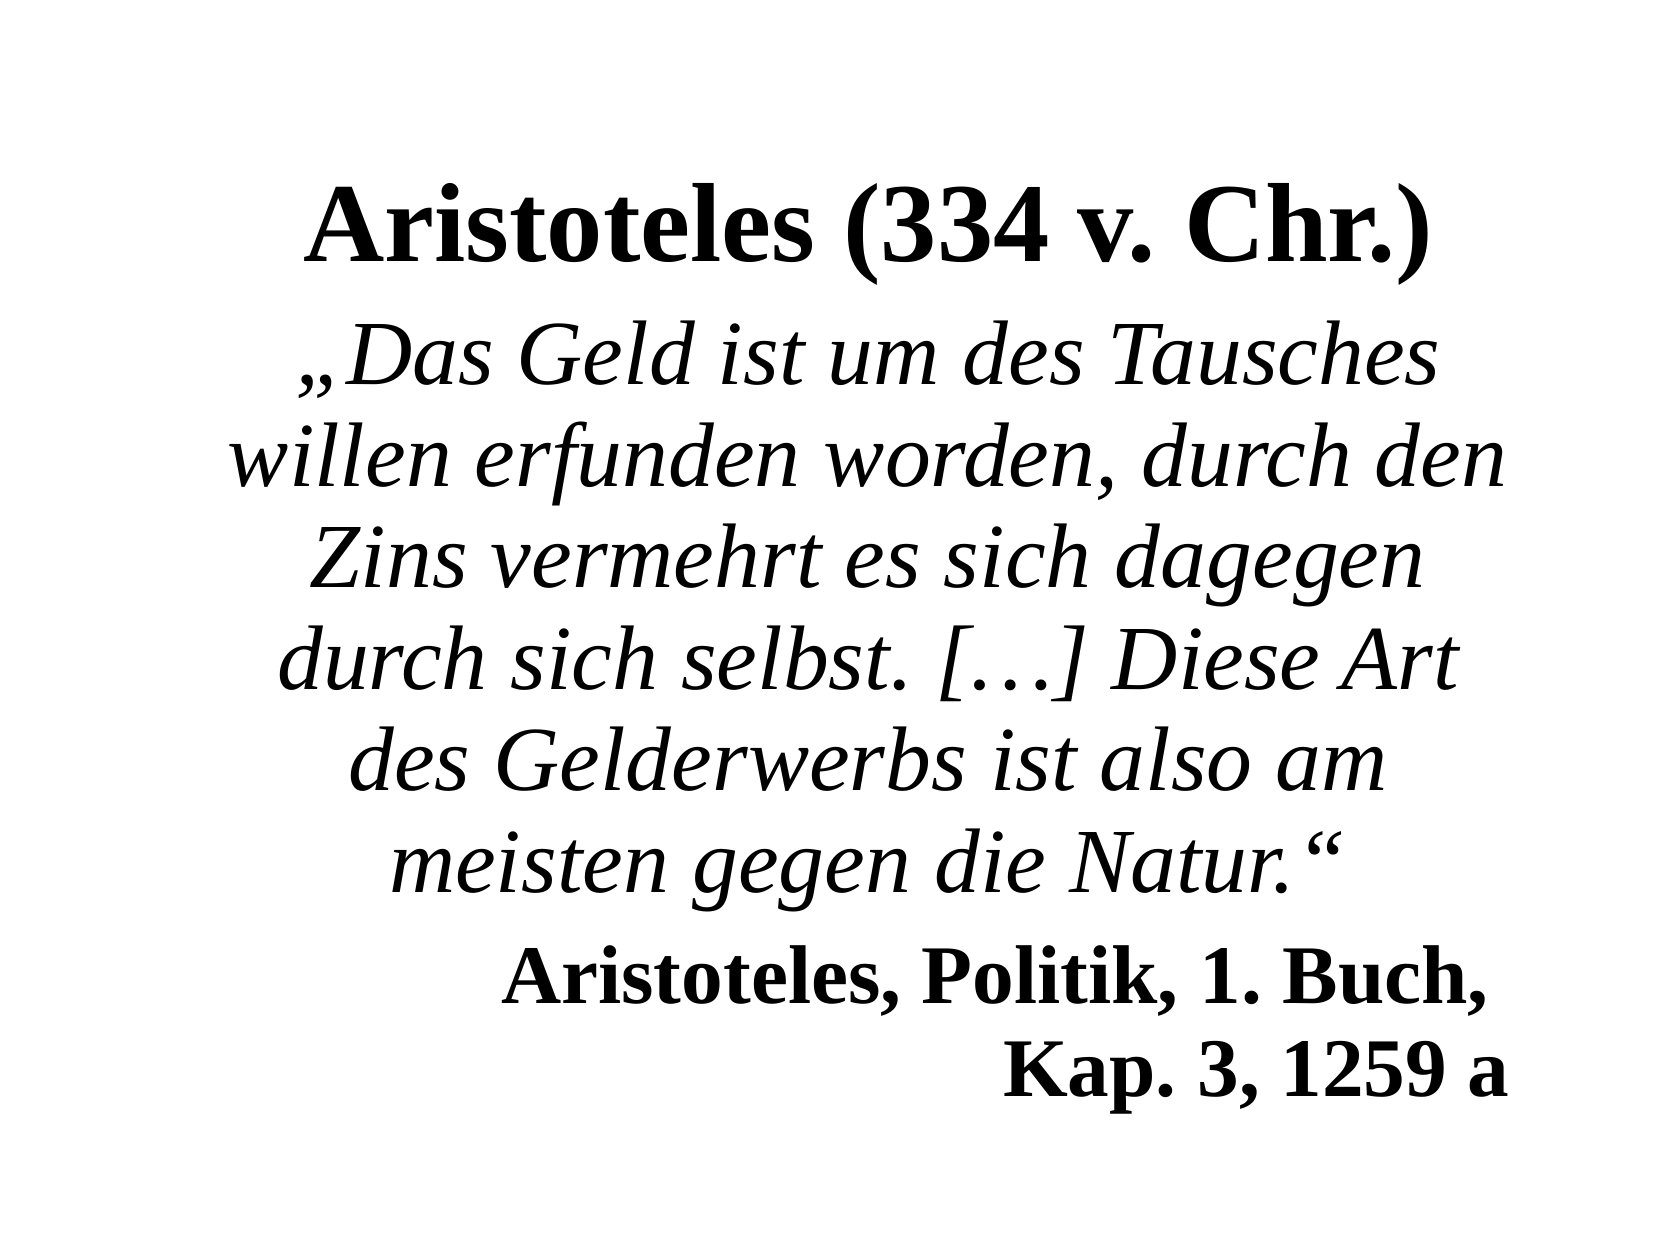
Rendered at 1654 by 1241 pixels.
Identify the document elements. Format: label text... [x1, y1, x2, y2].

text_box Aristoteles (334 v. Chr.) „Das Geld ist um des Tausches willen erfunden worden, durch den Zins vermehrt es sich dagegen durch sich selbst. […] Diese Art des Gelderwerbs ist also am meisten gegen die Natur.“ Aristoteles, Politik, 1. Buch, Kap. 3, 1259 a [213, 153, 1553, 1126]
